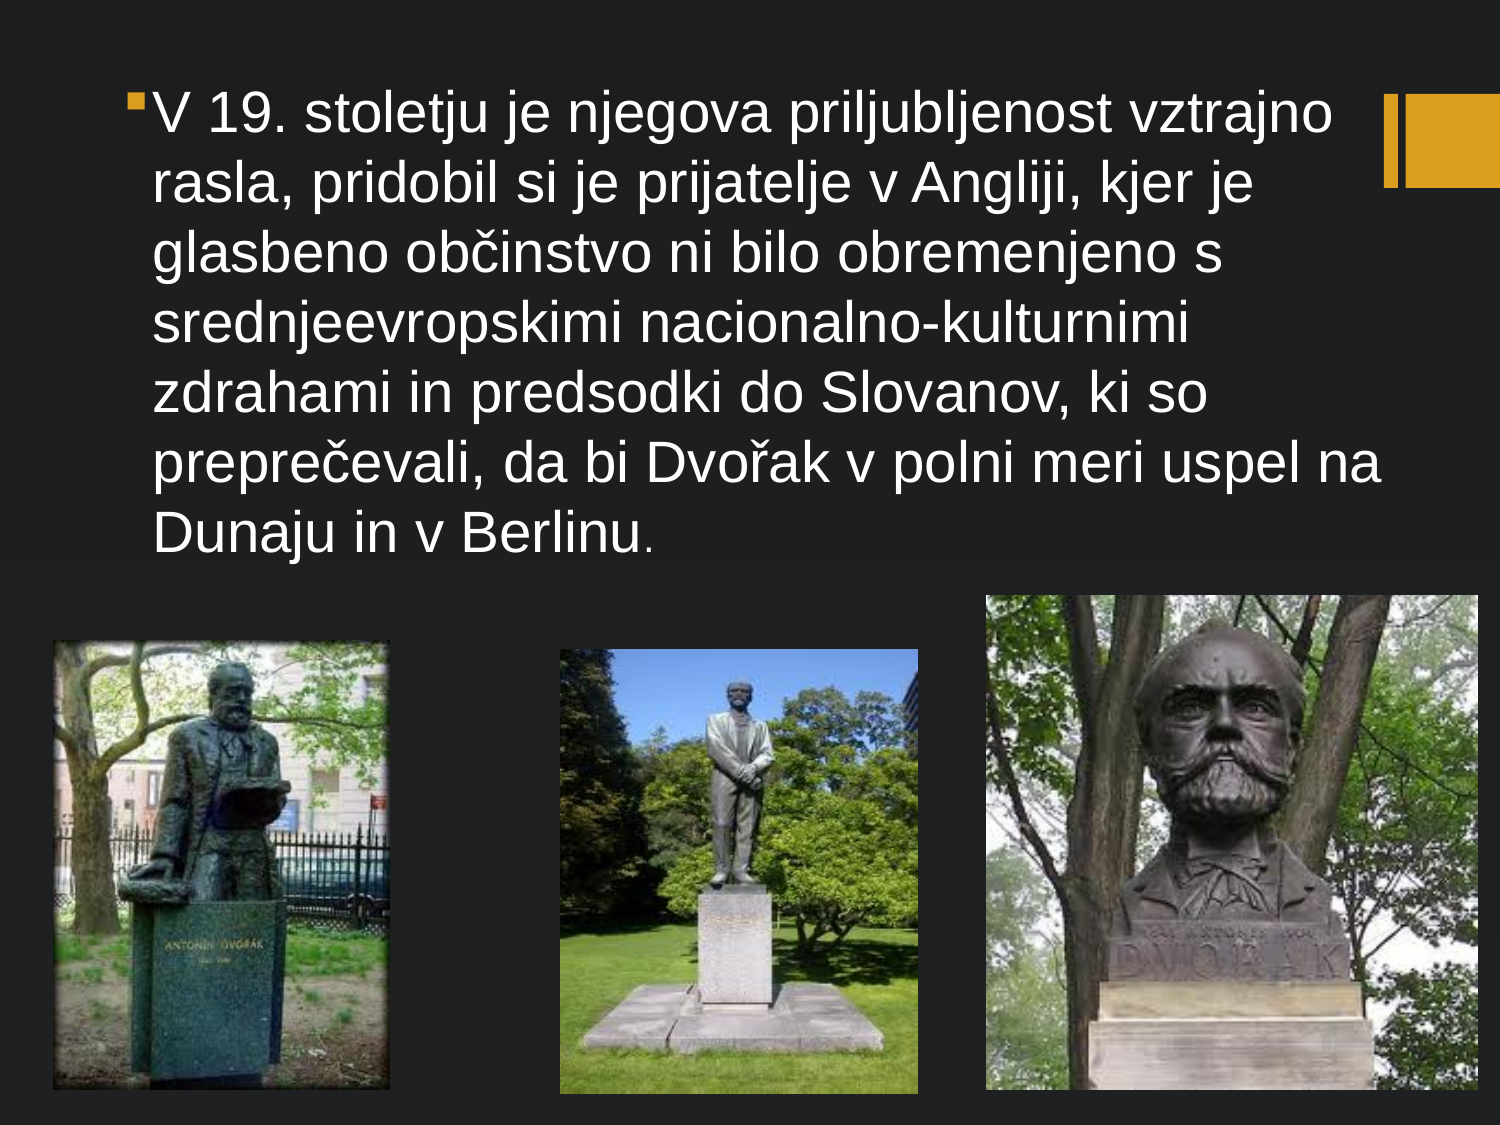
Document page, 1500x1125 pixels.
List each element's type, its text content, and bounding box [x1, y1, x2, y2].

list V 19. stoletju je njegova priljubljenost vztrajno rasla, pridobil si je prijatelje v Angliji, kjer je glasbeno občinstvo ni bilo obremenjeno s srednjeevropskimi nacionalno-kulturnimi zdrahami in predsodki do Slovanov, ki so preprečevali, da bi Dvořak v polni meri uspel na Dunaju in v Berlinu. [100, 66, 1451, 809]
picture [986, 595, 1478, 1090]
picture [53, 640, 390, 1090]
picture [560, 649, 918, 1094]
